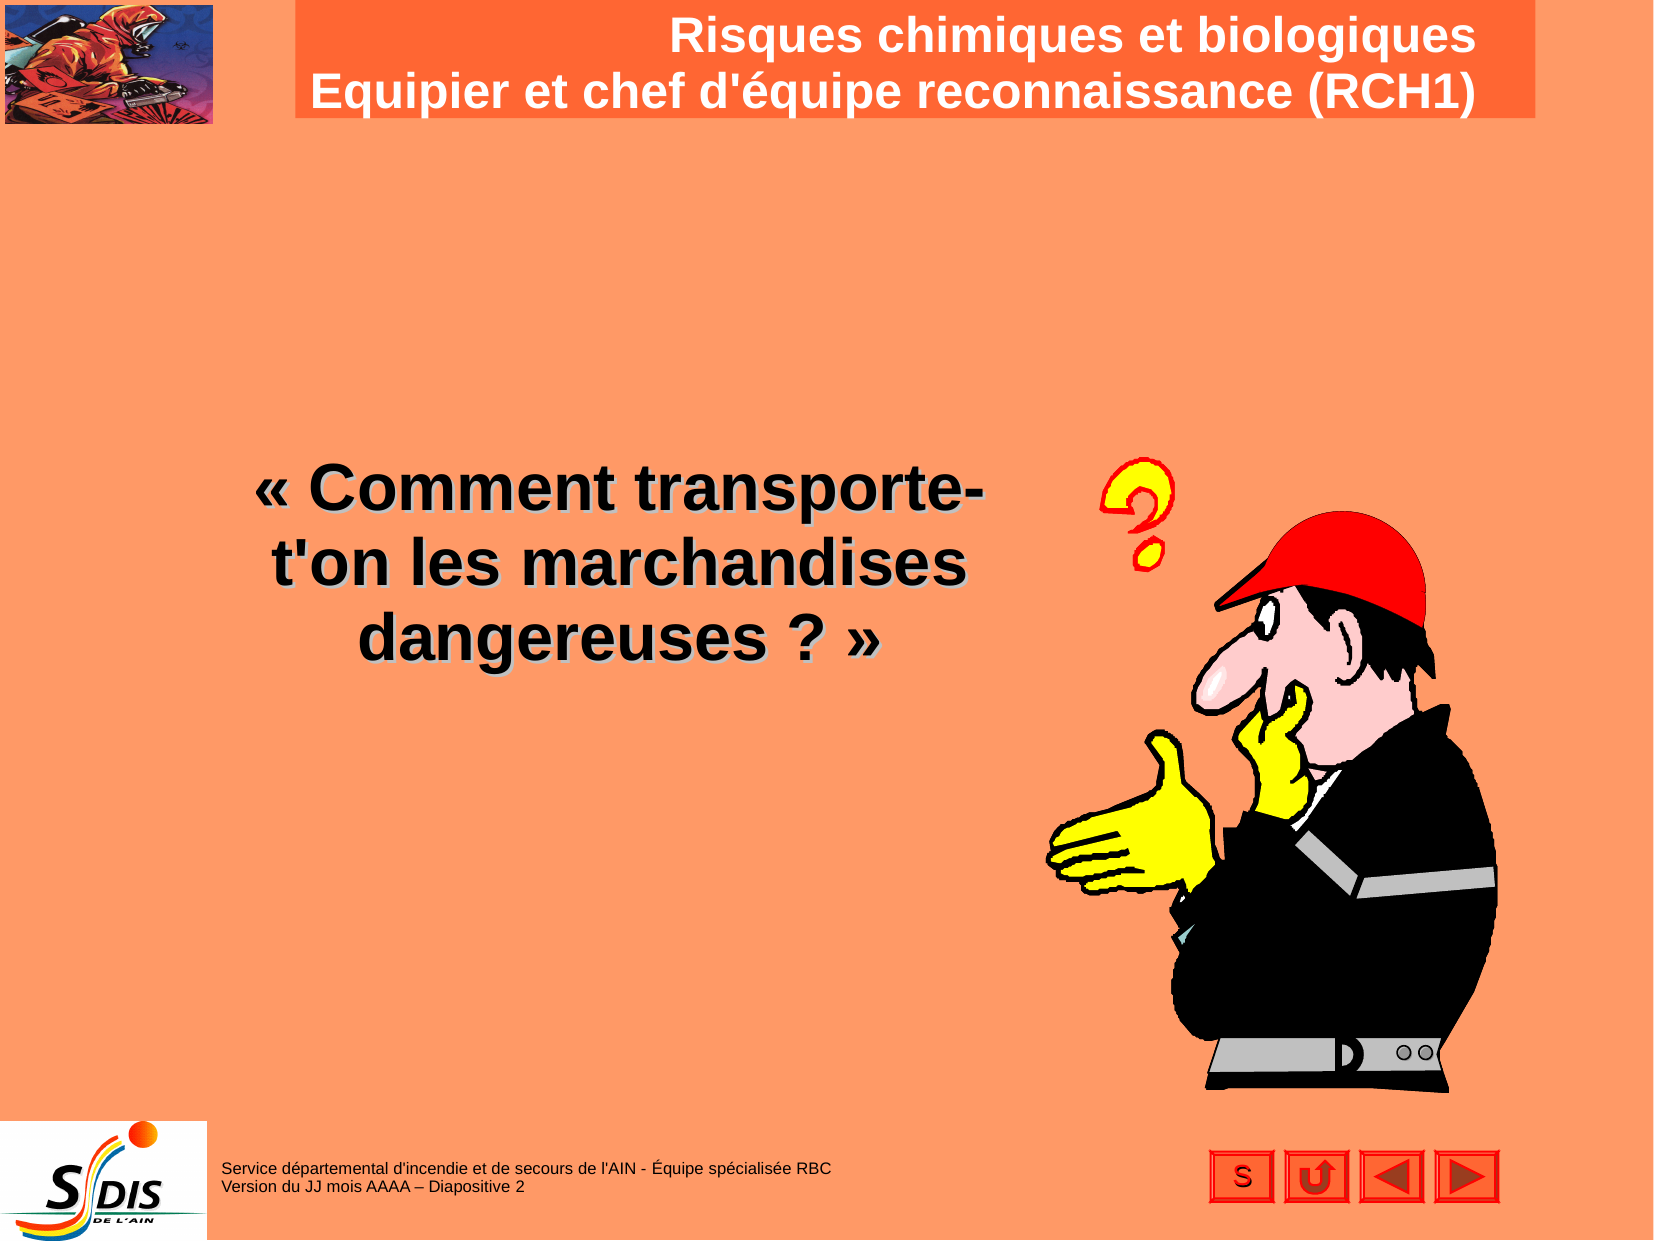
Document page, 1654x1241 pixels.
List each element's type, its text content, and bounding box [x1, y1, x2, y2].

picture [5, 5, 213, 124]
text_box S [1217, 1151, 1267, 1200]
text_box [1437, 1151, 1499, 1202]
text_box [1212, 1151, 1274, 1202]
text_box [1362, 1151, 1424, 1202]
picture [0, 1121, 207, 1241]
picture [1045, 457, 1506, 1093]
text_box « Comment transporte-t'on les marchandises dangereuses ? » [236, 442, 1004, 827]
text_box [1287, 1151, 1349, 1202]
